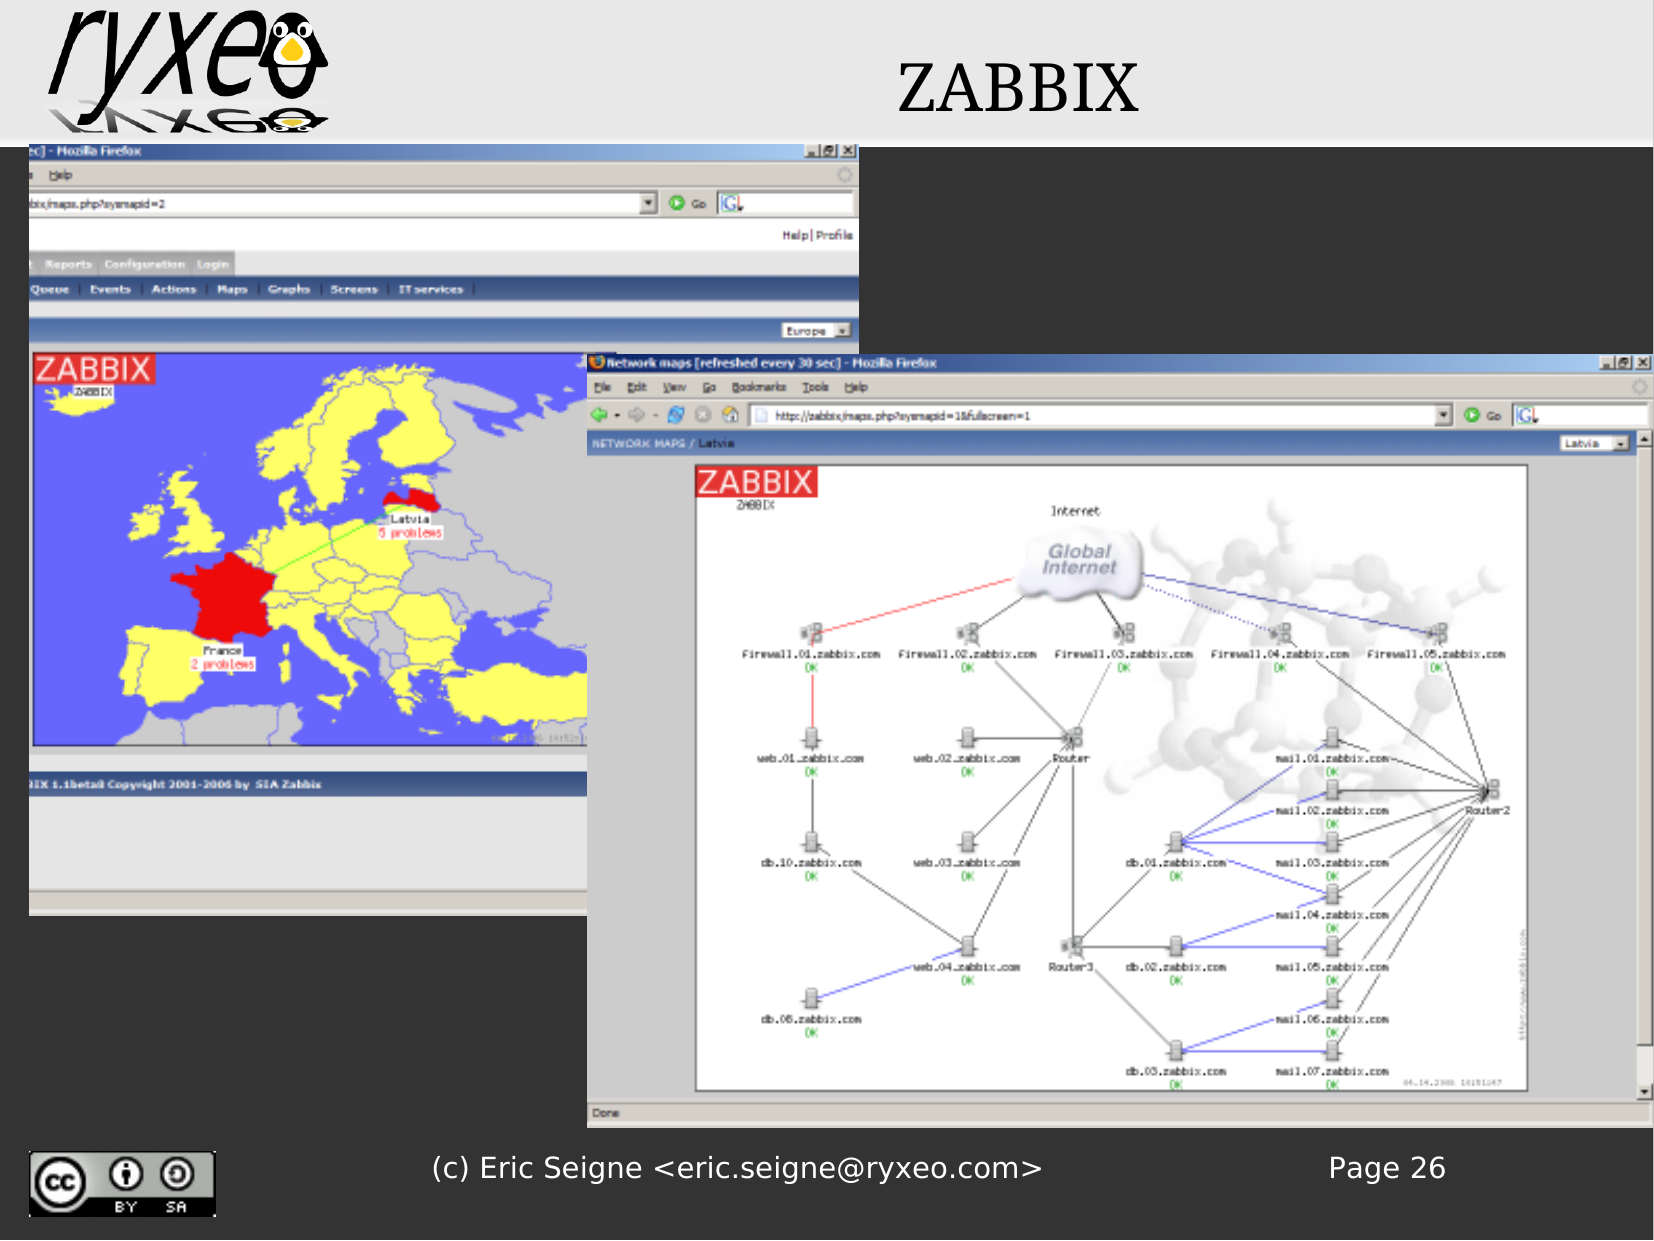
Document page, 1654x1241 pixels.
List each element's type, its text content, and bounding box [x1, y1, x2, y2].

picture [0, 0, 1654, 1128]
title ZABBIX [442, 29, 1595, 142]
picture [29, 1151, 216, 1217]
